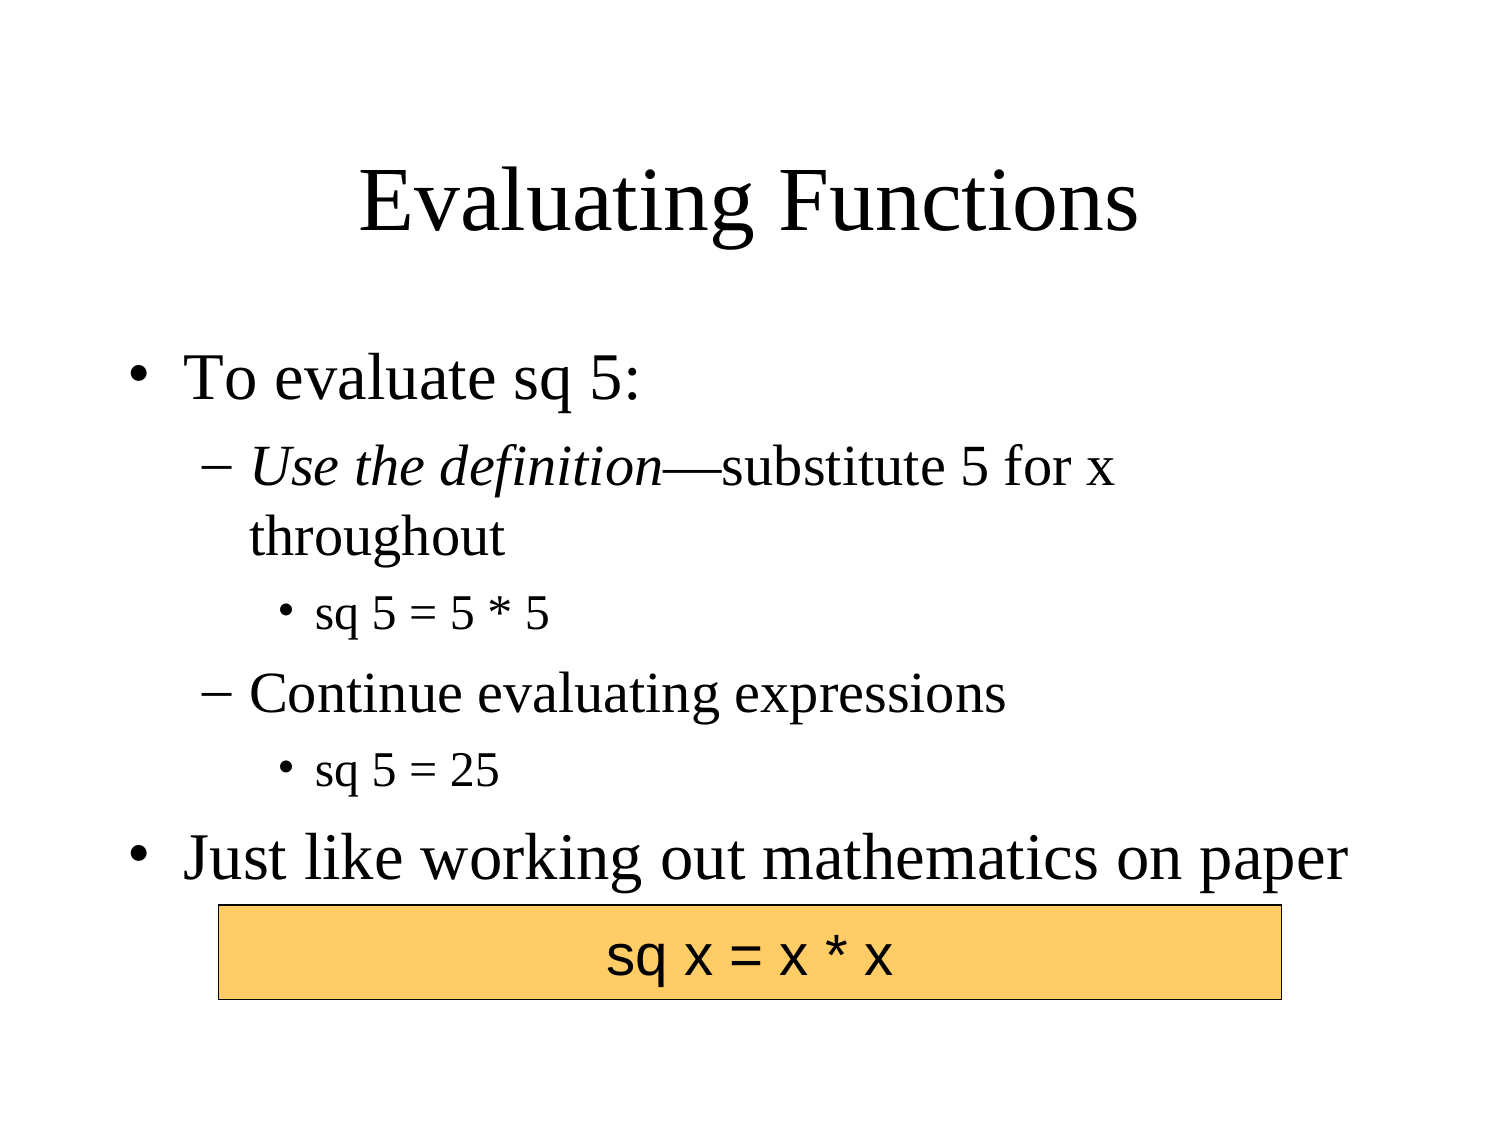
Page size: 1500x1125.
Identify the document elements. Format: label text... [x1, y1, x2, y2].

title Evaluating Functions [112, 99, 1388, 288]
text_box sq x = x * x [218, 904, 1282, 1000]
list To evaluate sq 5: Use the definition—substitute 5 for x throughout sq 5 = 5 * 5 Continue evaluating expressions sq 5 = 25 Just like working out mathematics on paper [112, 324, 1388, 1000]
